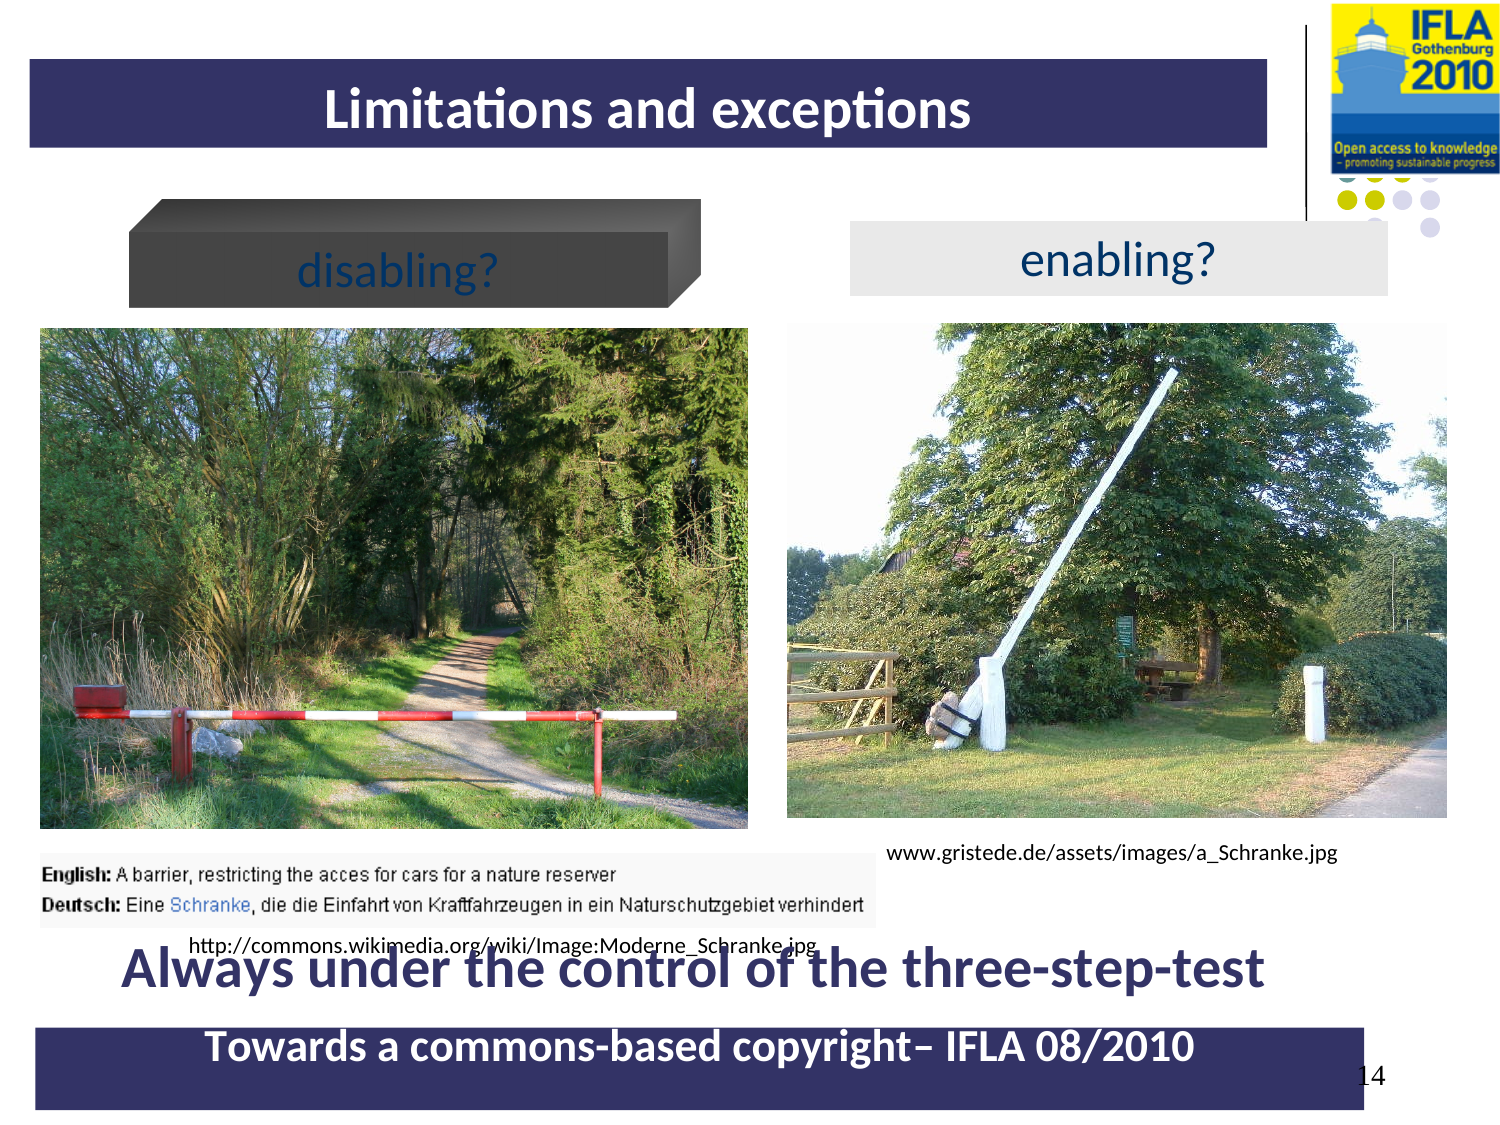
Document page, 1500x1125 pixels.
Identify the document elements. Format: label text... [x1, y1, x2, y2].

picture [40, 328, 748, 829]
picture [787, 323, 1447, 818]
text_box www.gristede.de/assets/images/a_Schranke.jpg [762, 835, 1463, 879]
picture [40, 853, 762, 928]
text_box enabling? [850, 221, 1388, 296]
text_box Always under the control of the three-step-test [88, 878, 1300, 965]
text_box [1356, 1026, 1459, 1105]
title Limitations and exceptions [29, 59, 1268, 148]
